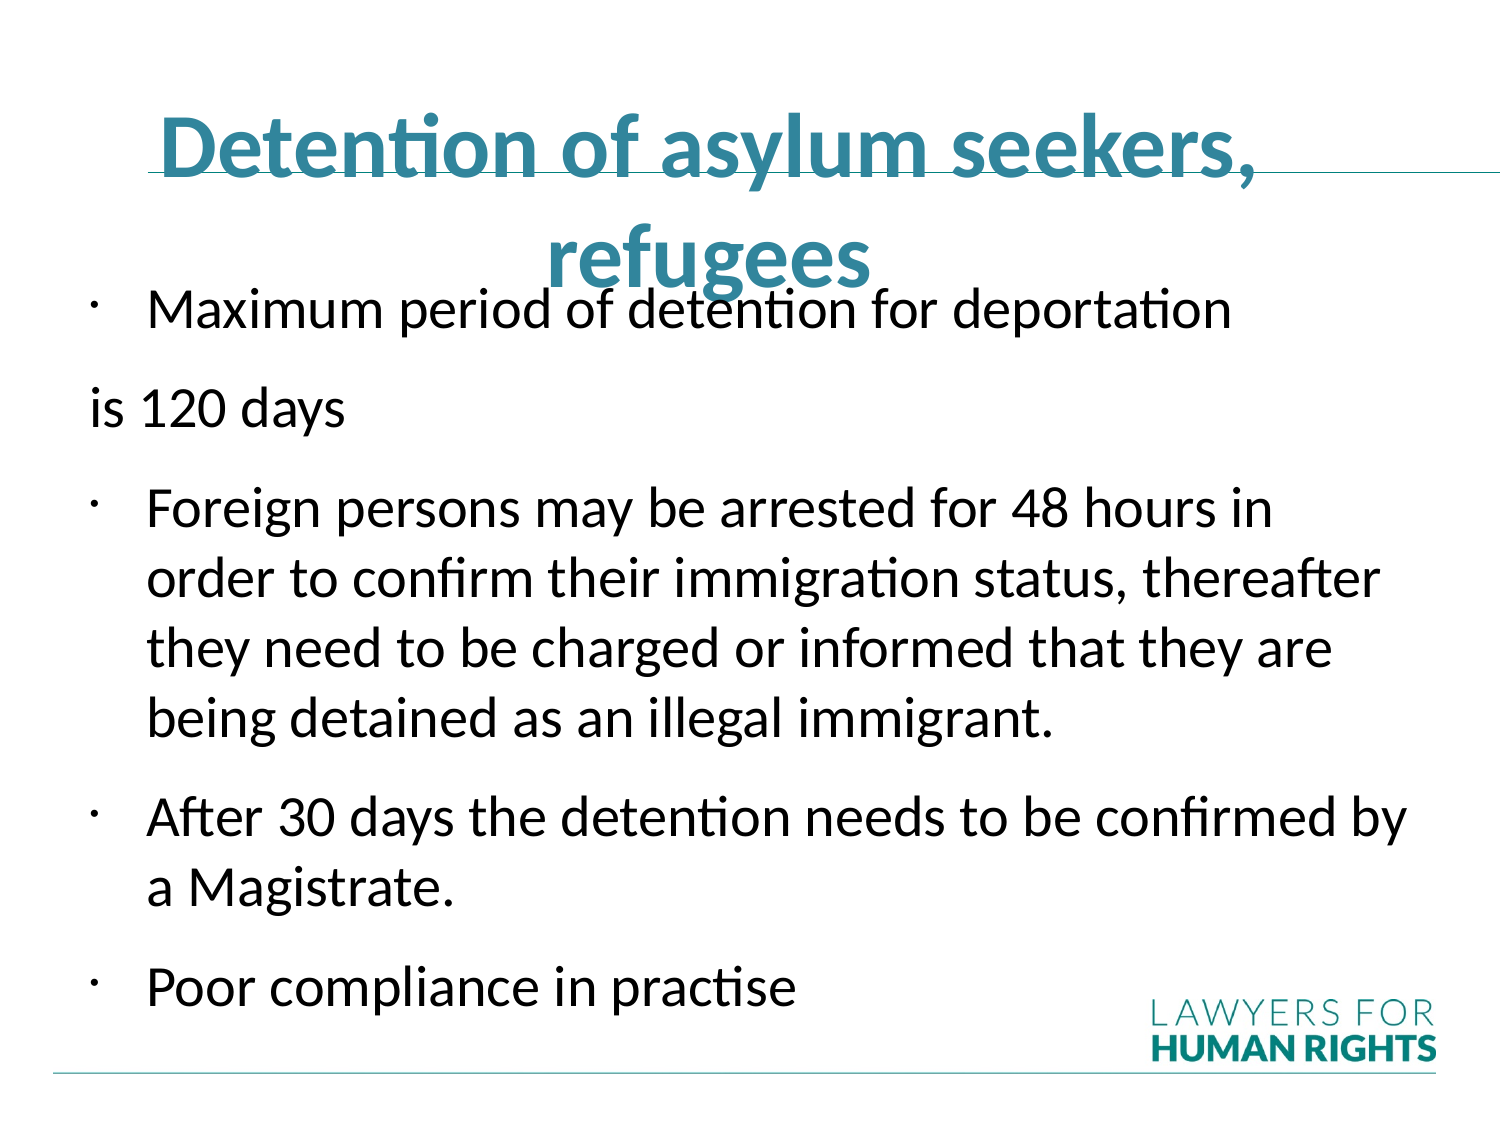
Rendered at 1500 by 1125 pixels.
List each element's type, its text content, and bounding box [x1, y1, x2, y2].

list Maximum period of detention for deportation is 120 days Foreign persons may be arrested for 48 hours in order to confirm their immigration status, thereafter they need to be charged or informed that they are being detained as an illegal immigrant. After 30 days the detention needs to be confirmed by a Magistrate. Poor compliance in practise [75, 262, 1425, 1035]
picture [53, 999, 1436, 1074]
title Detention of asylum seekers, refugees [123, 78, 1296, 197]
